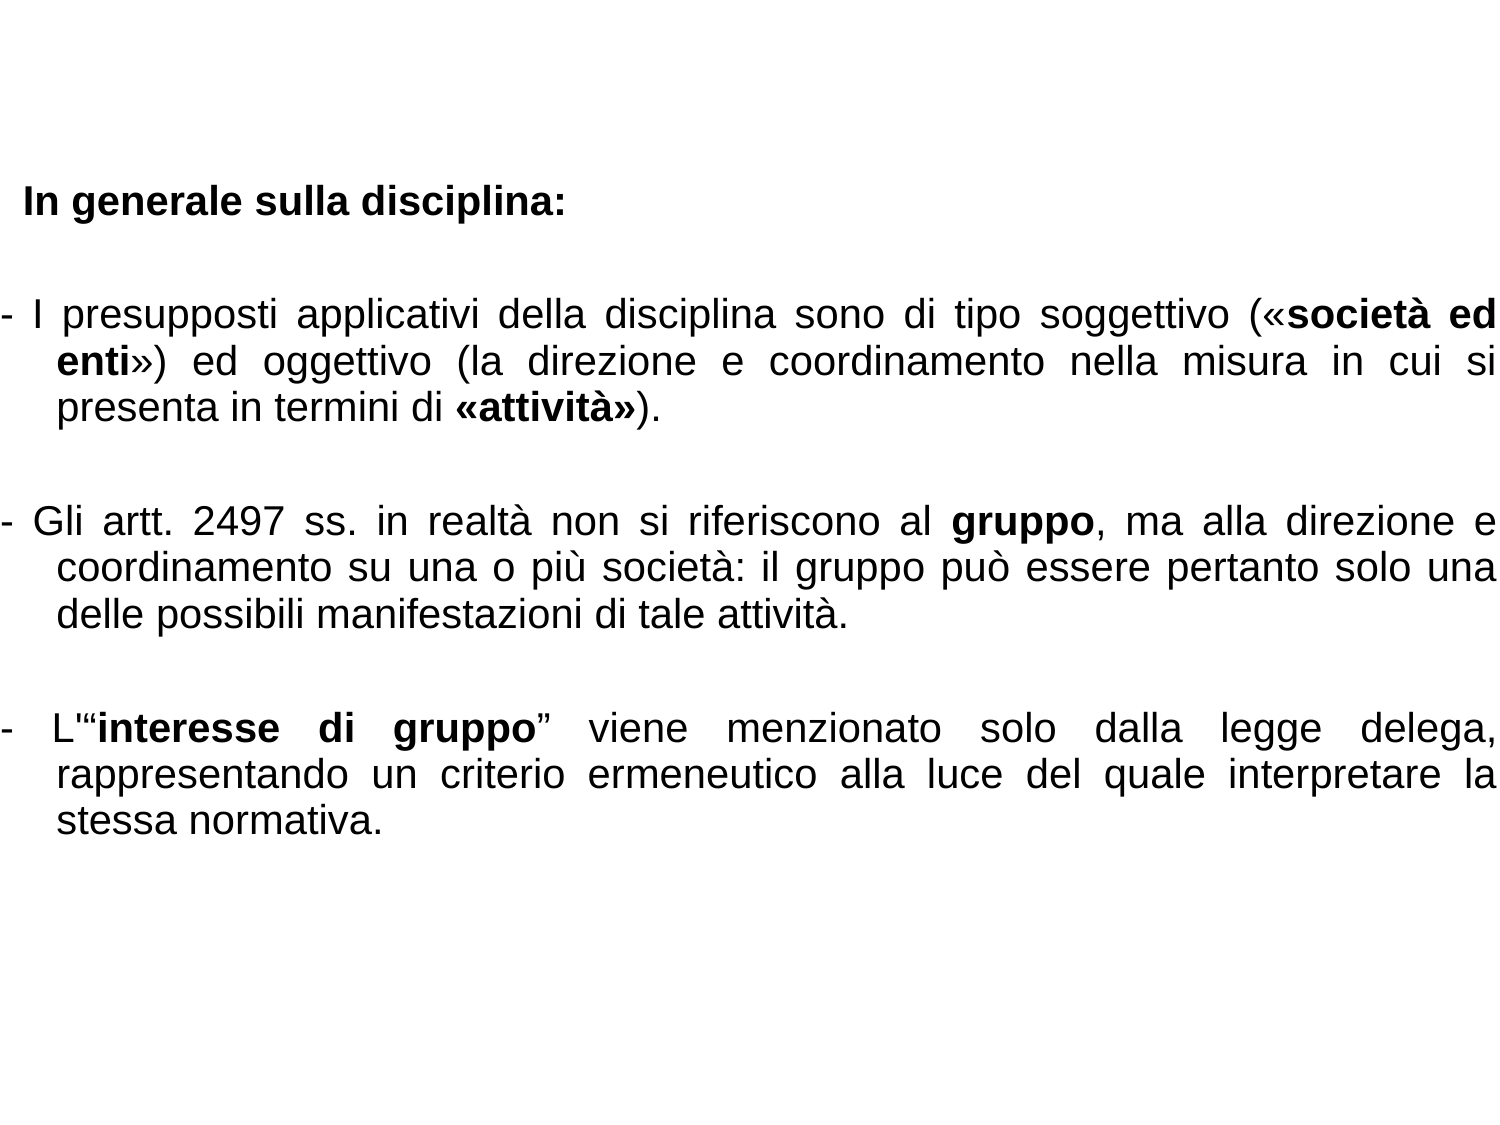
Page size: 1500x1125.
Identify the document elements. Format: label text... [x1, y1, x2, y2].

list In generale sulla disciplina: - I presupposti applicativi della disciplina sono di tipo soggettivo («società ed enti») ed oggettivo (la direzione e coordinamento nella misura in cui si presenta in termini di «attività»). - Gli artt. 2497 ss. in realtà non si riferiscono al gruppo, ma alla direzione e coordinamento su una o più società: il gruppo può essere pertanto solo una delle possibili manifestazioni di tale attività. - L'“interesse di gruppo” viene menzionato solo dalla legge delega, rappresentando un criterio ermeneutico alla luce del quale interpretare la stessa normativa. [0, 177, 1498, 1004]
